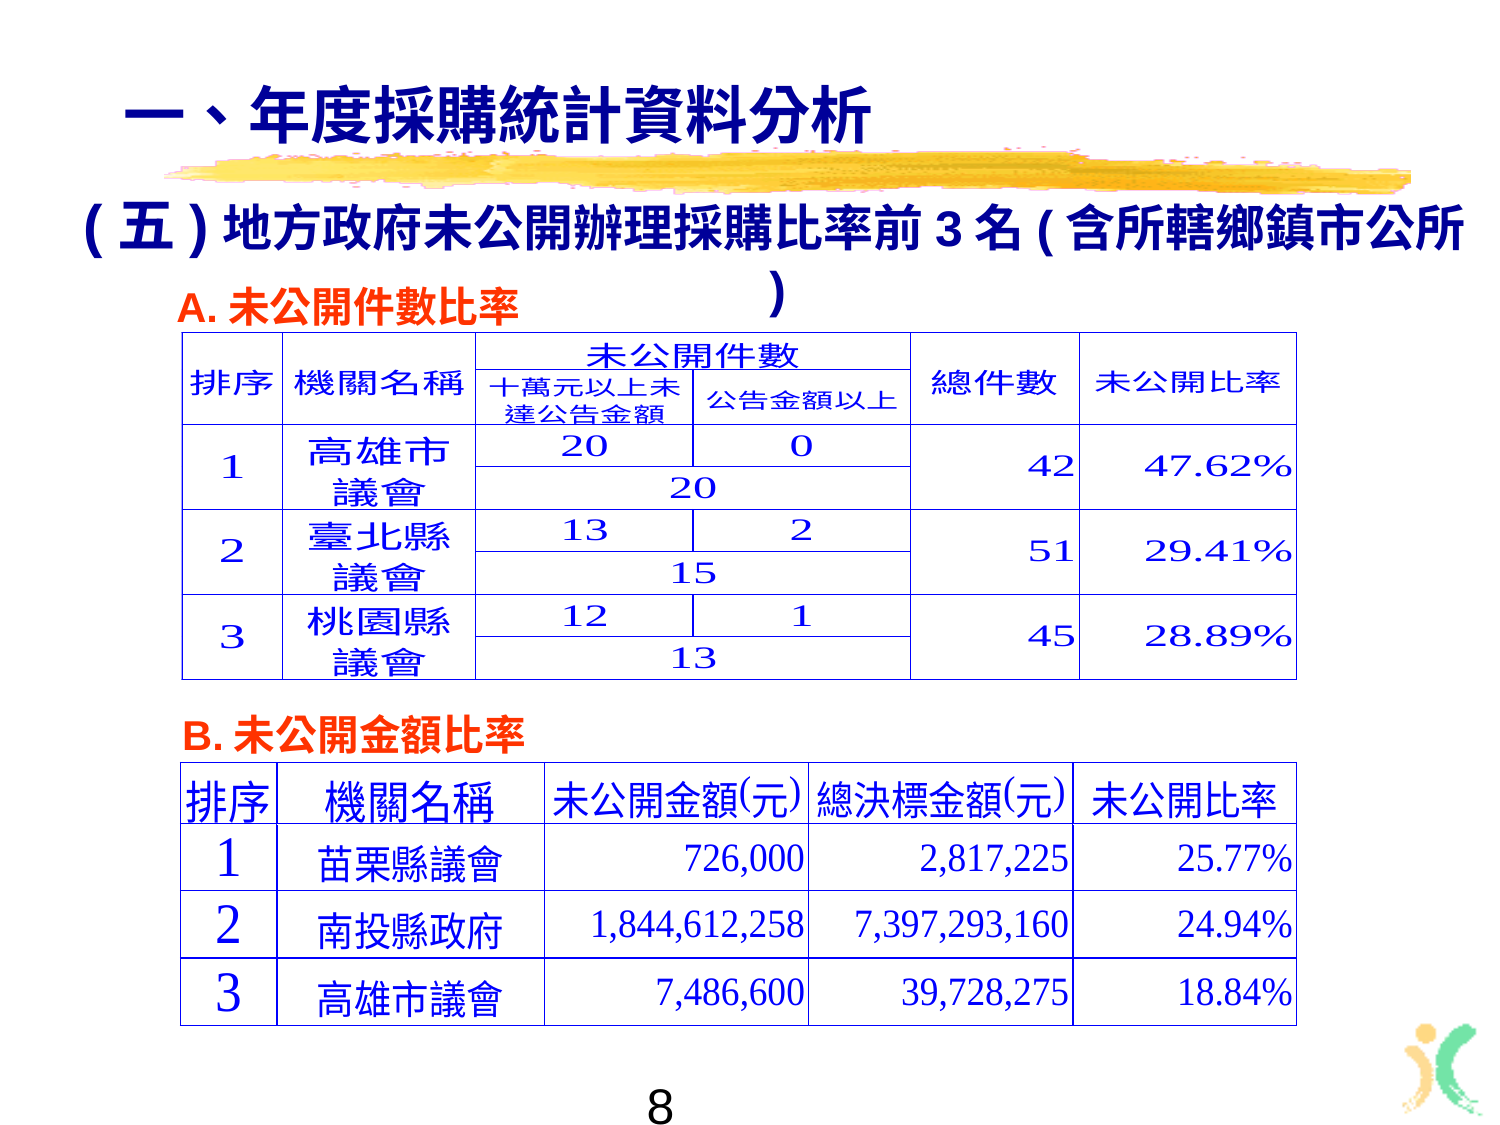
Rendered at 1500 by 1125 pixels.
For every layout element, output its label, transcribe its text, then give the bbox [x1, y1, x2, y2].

picture [164, 141, 1411, 180]
chart [179, 761, 1307, 1066]
text_box (五)地方政府未公開辦理採購比率前3名(含所轄鄉鎮市公所) [69, 180, 1487, 326]
text_box A.未公開件數比率 [117, 273, 580, 339]
chart [181, 332, 1329, 704]
text_box 一、年度採購統計資料分析 [41, 68, 956, 159]
text_box B.未公開金額比率 [149, 701, 560, 767]
